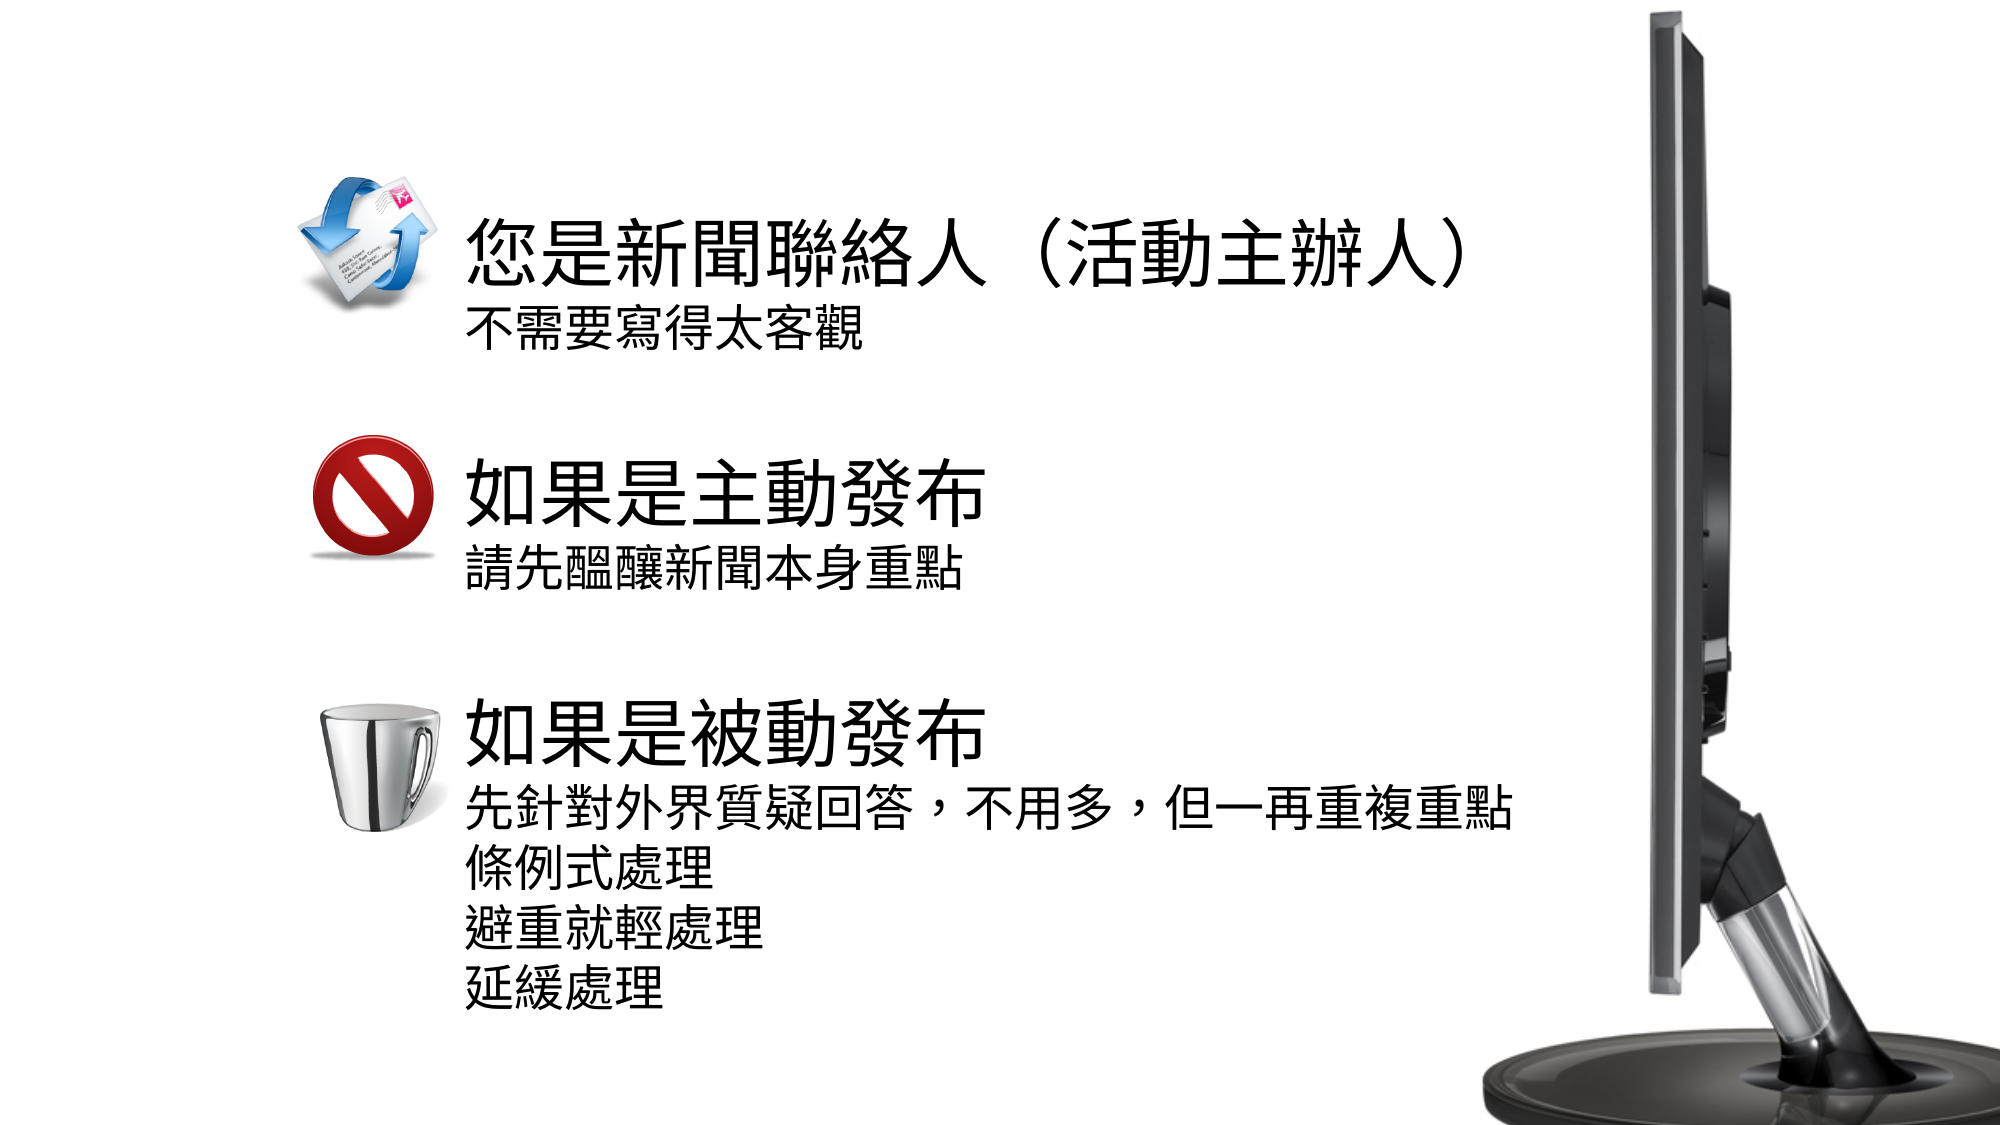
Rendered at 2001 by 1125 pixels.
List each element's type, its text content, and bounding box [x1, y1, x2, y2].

picture [320, 703, 450, 833]
picture [308, 433, 438, 563]
picture [964, 0, 2000, 1125]
picture [296, 175, 438, 317]
text_box 您是新聞聯絡人（活動主辦人） 不需要寫得太客觀 如果是主動發布 請先醞釀新聞本身重點 如果是被動發布 先針對外界質疑回答，不用多，但一再重複重點 條例式處理 避重就輕處理 延緩處理 [449, 199, 1586, 1093]
